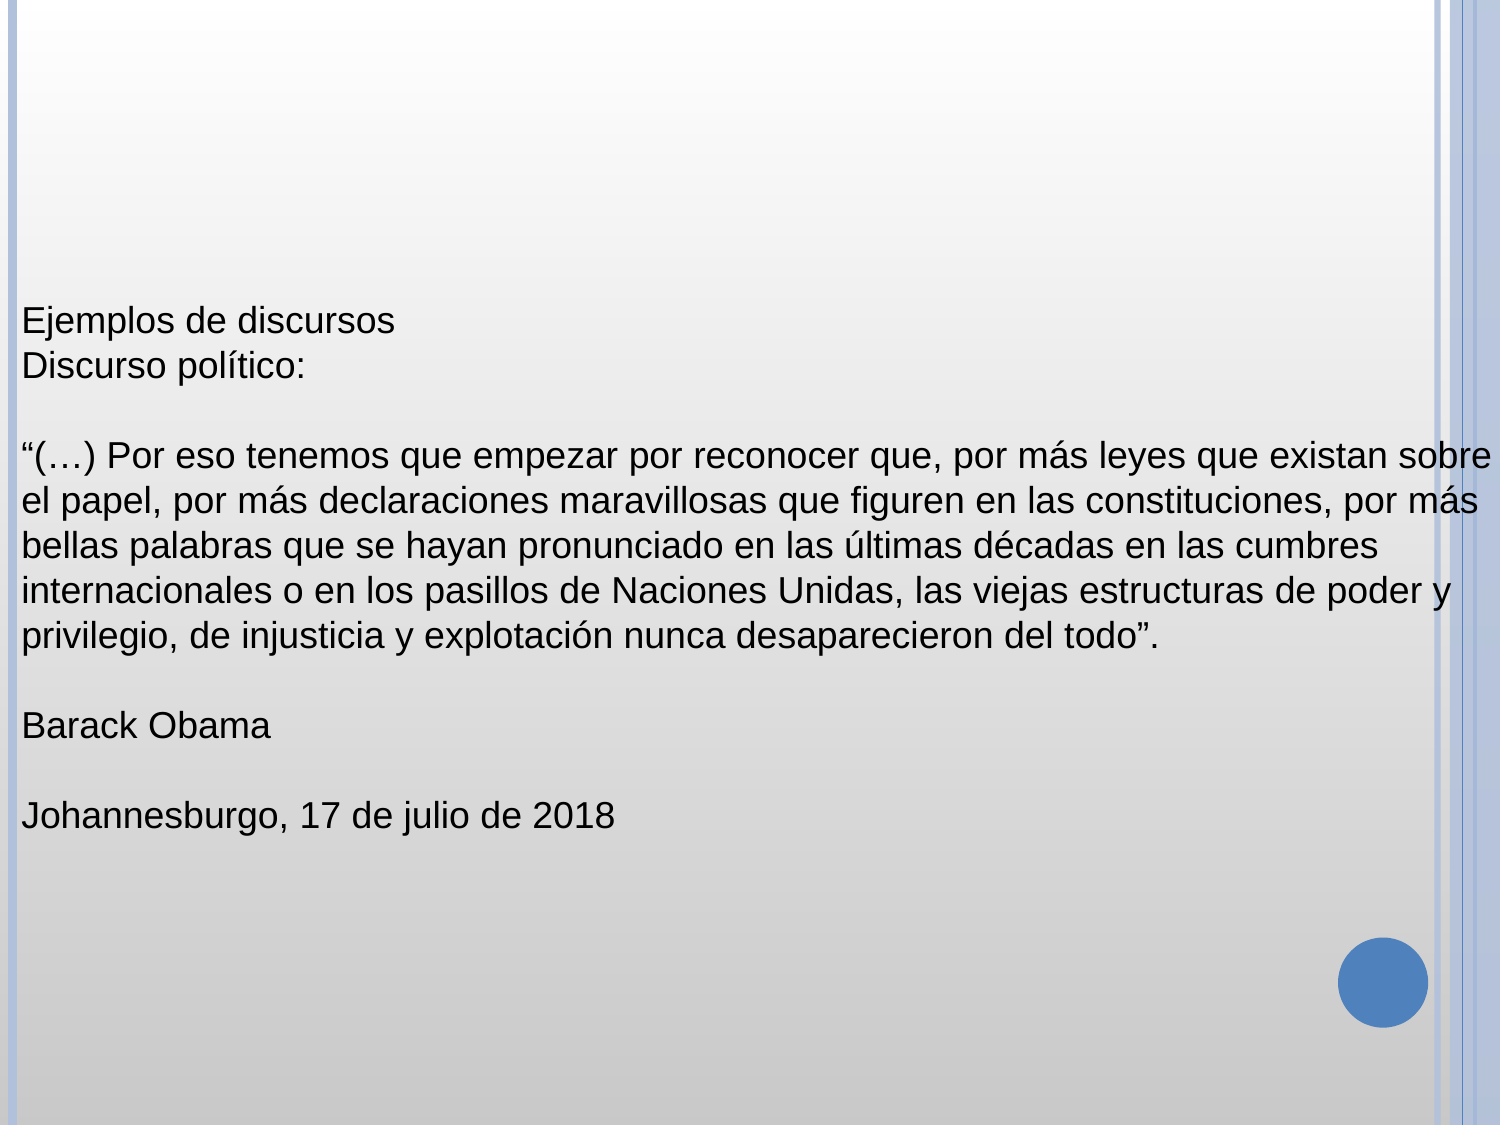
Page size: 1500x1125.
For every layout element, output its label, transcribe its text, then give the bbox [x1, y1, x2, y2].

text_box Ejemplos de discursos Discurso político: “(…) Por eso tenemos que empezar por reconocer que, por más leyes que existan sobre el papel, por más declaraciones maravillosas que figuren en las constituciones, por más bellas palabras que se hayan pronunciado en las últimas décadas en las cumbres internacionales o en los pasillos de Naciones Unidas, las viejas estructuras de poder y privilegio, de injusticia y explotación nunca desaparecieron del todo”. Barack Obama Johannesburgo, 17 de julio de 2018 [6, 288, 1500, 844]
